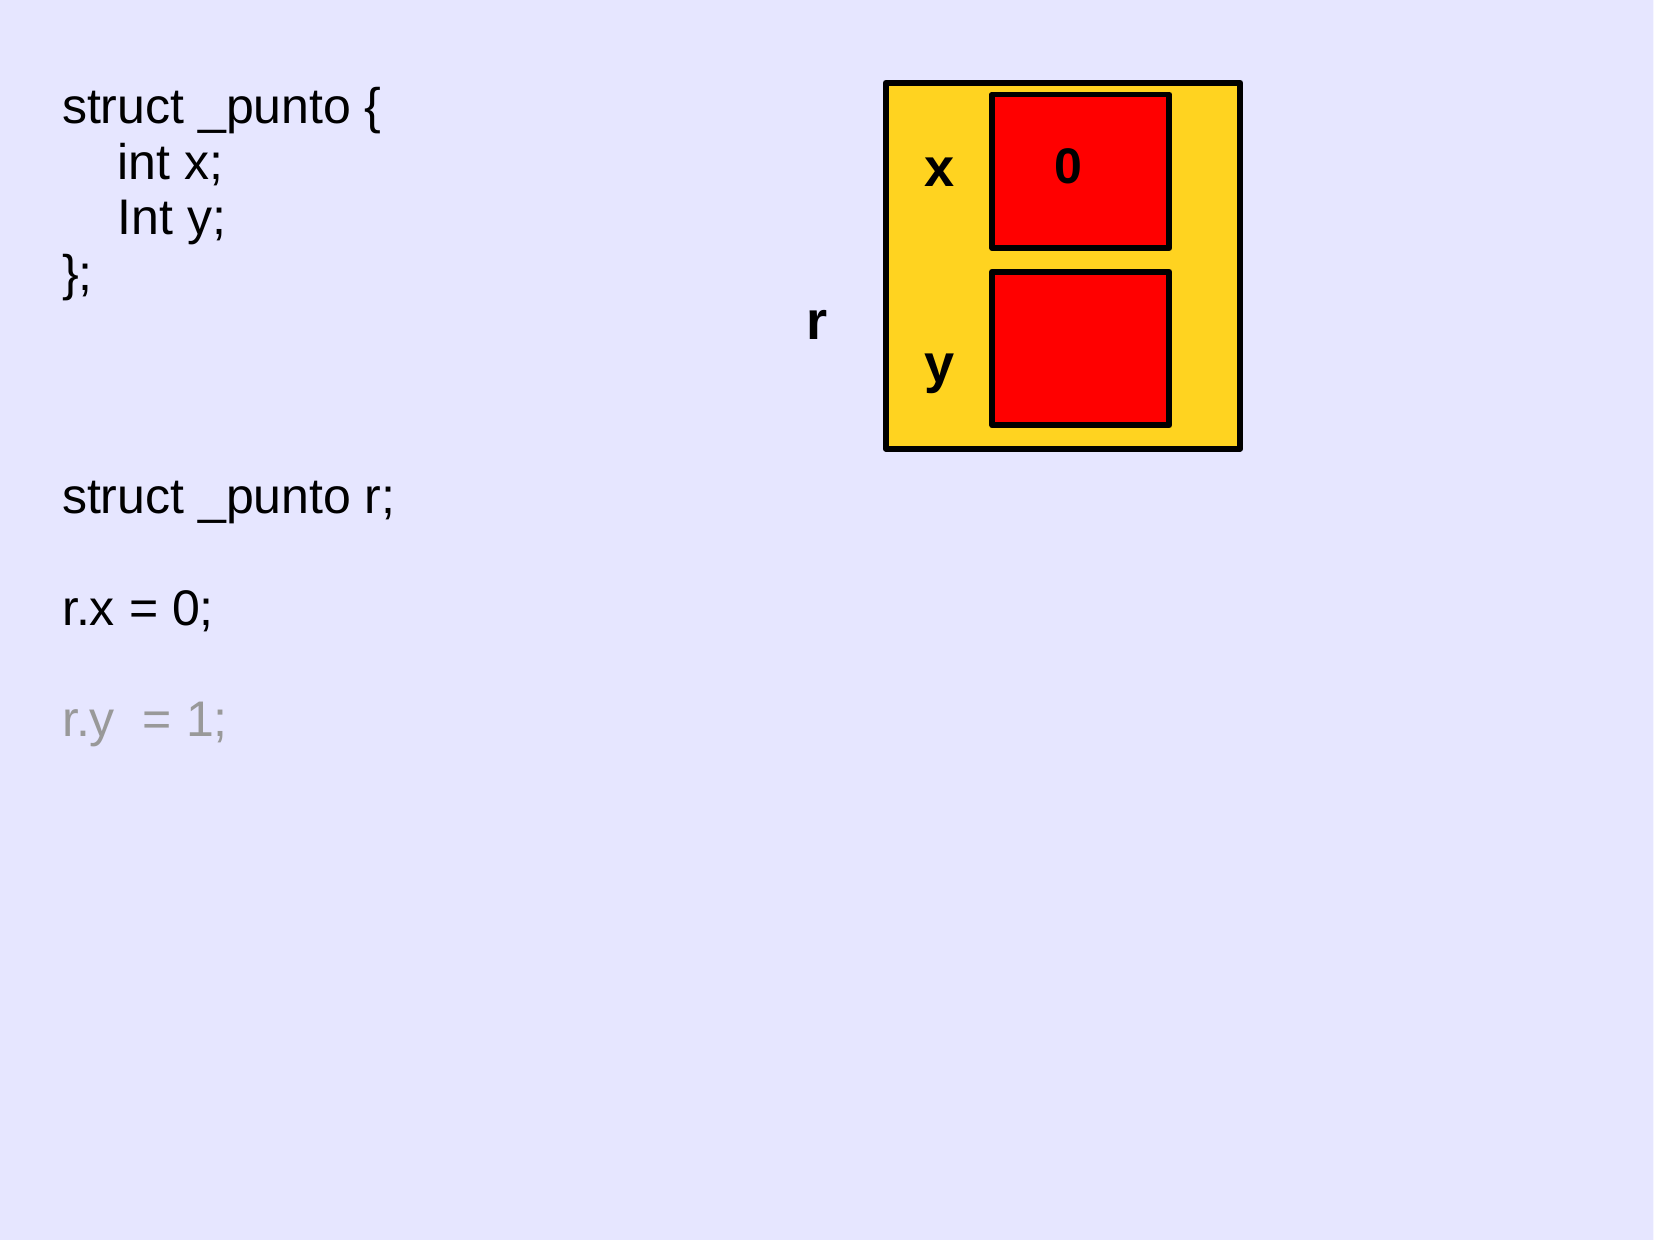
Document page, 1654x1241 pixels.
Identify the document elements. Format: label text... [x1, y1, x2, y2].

text_box 0 [1039, 130, 1123, 202]
text_box x [909, 129, 993, 206]
text_box struct _punto { int x; Int y; }; struct _punto r; r.x = 0; r.y = 1; [47, 70, 756, 867]
text_box y [909, 326, 993, 402]
text_box r [791, 283, 875, 359]
text_box [885, 82, 1241, 449]
